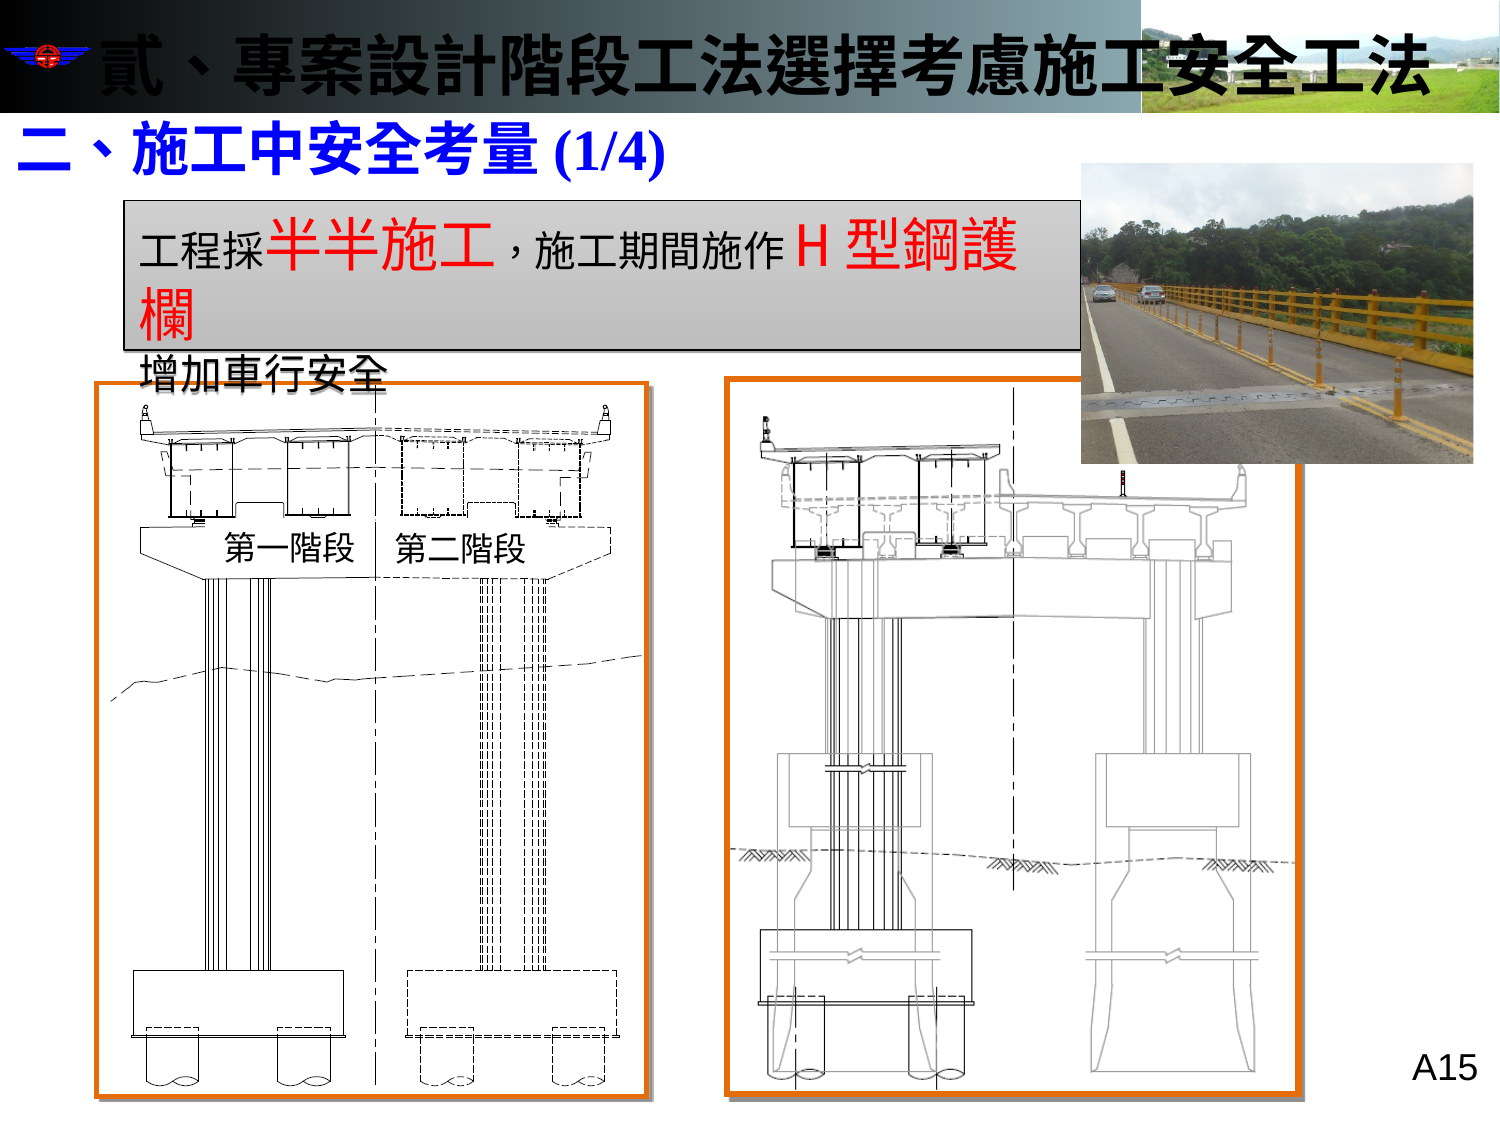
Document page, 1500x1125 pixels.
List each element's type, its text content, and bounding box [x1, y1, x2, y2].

text_box A15 [1397, 1035, 1500, 1096]
text_box 貳、專案設計階段工法選擇考慮施工安全工法 [0, 0, 1448, 115]
picture [98, 385, 645, 1094]
text_box 第二階段 [378, 520, 544, 568]
picture [730, 163, 1474, 1091]
picture [1448, 0, 1500, 113]
text_box 工程採半半施工，施工期間施作H型鋼護欄 增加車行安全 [124, 201, 1081, 350]
text_box 二、施工中安全考量(1/4) [0, 115, 1406, 201]
text_box 第一階段 [207, 520, 373, 567]
